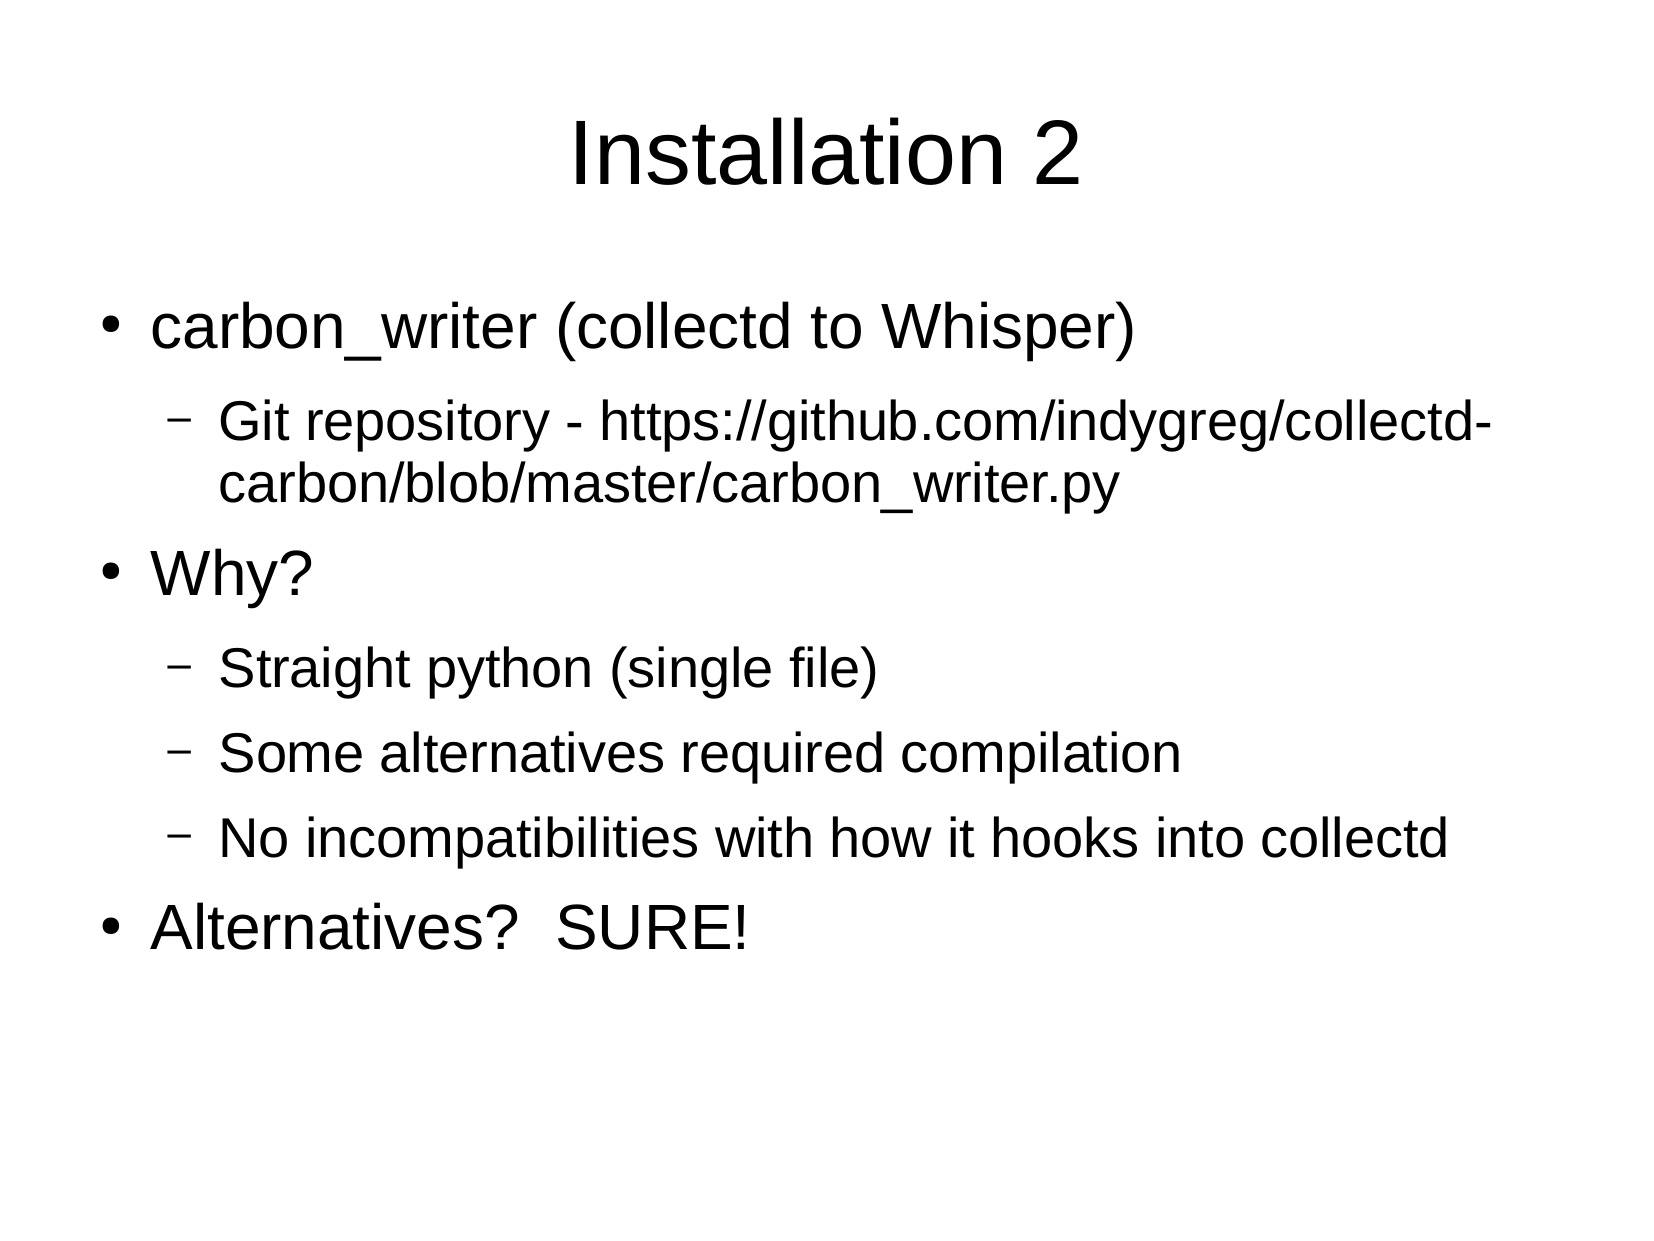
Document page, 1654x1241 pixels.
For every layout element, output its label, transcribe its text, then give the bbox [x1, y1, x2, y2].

title Installation 2 [82, 49, 1571, 257]
list carbon_writer (collectd to Whisper) Git repository - https://github.com/indygreg/collectd-carbon/blob/master/carbon_writer.py Why? Straight python (single file) Some alternatives required compilation No incompatibilities with how it hooks into collectd Alternatives? SURE! [82, 290, 1538, 1010]
